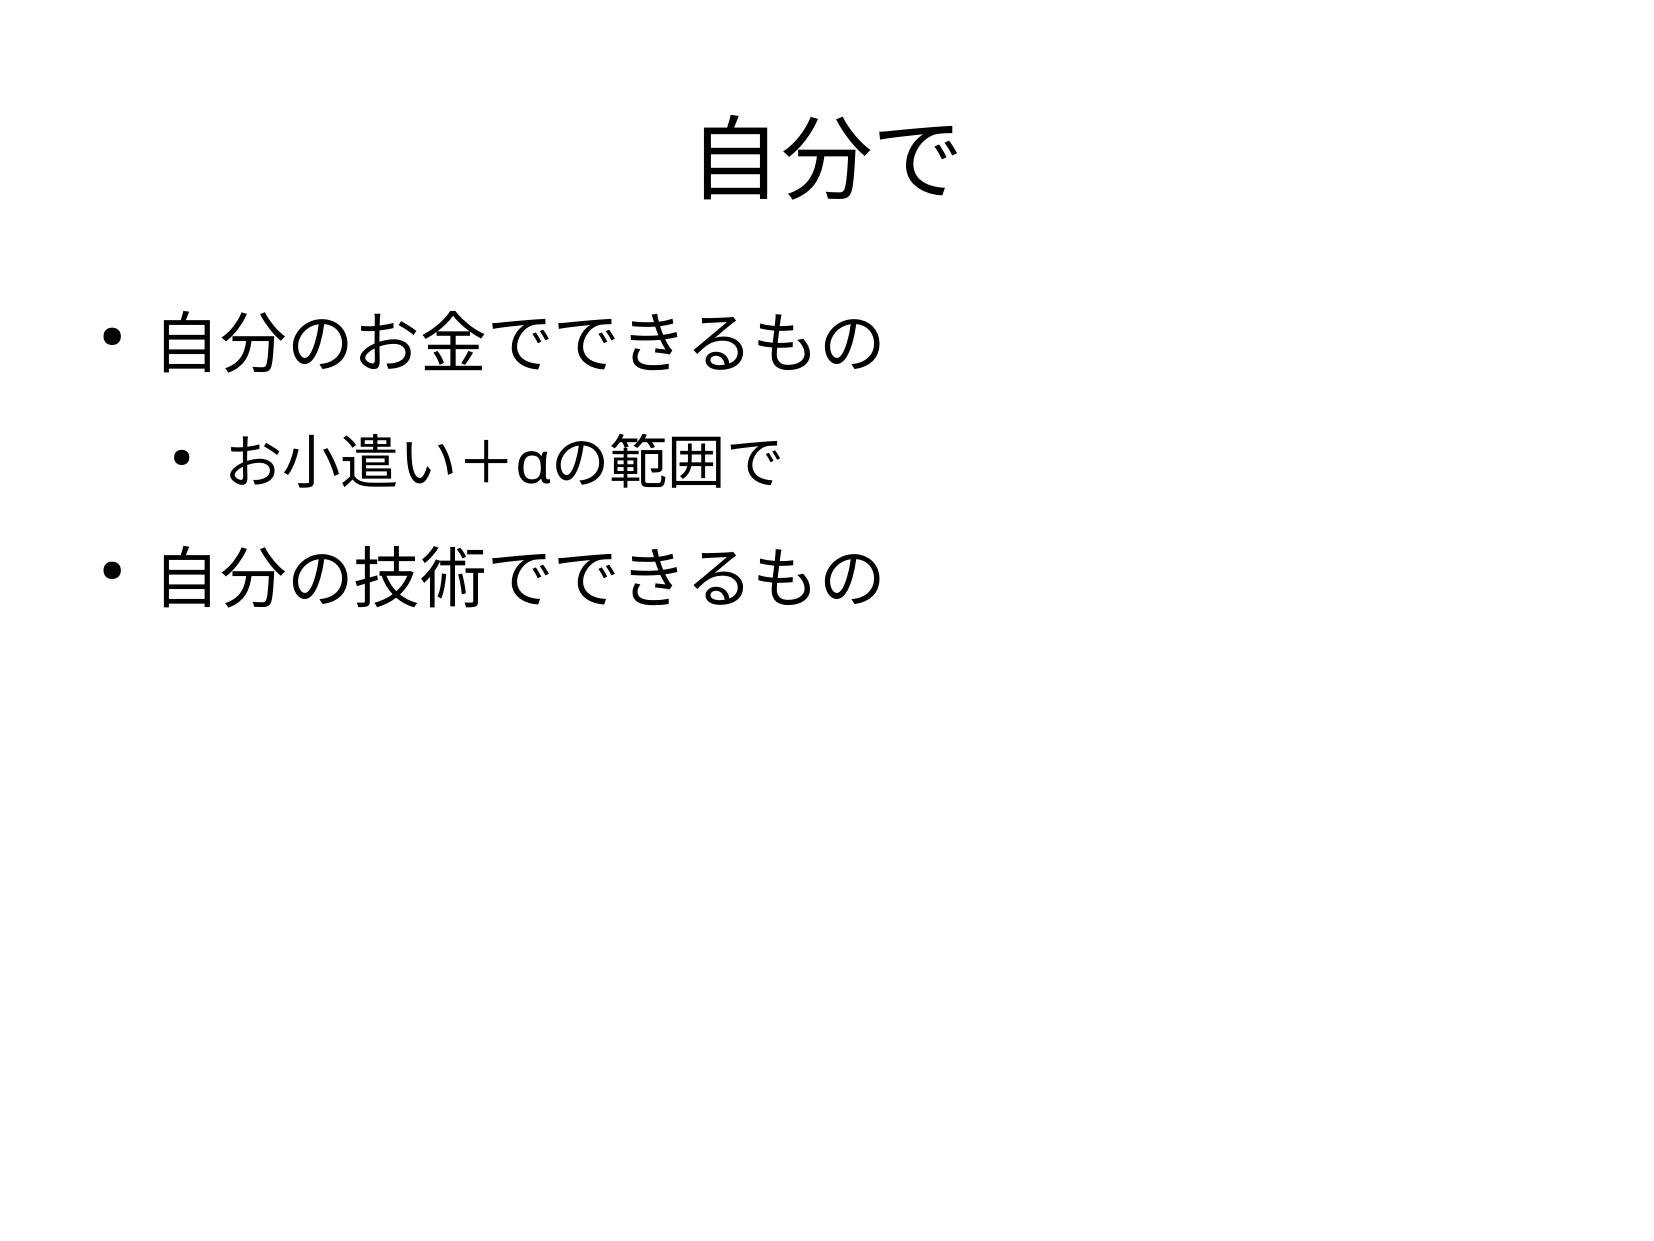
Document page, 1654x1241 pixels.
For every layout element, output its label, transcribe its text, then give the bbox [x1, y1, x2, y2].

title 自分で [82, 56, 1571, 250]
list 自分のお金でできるもの お小遣い＋αの範囲で 自分の技術でできるもの [82, 290, 1571, 1109]
